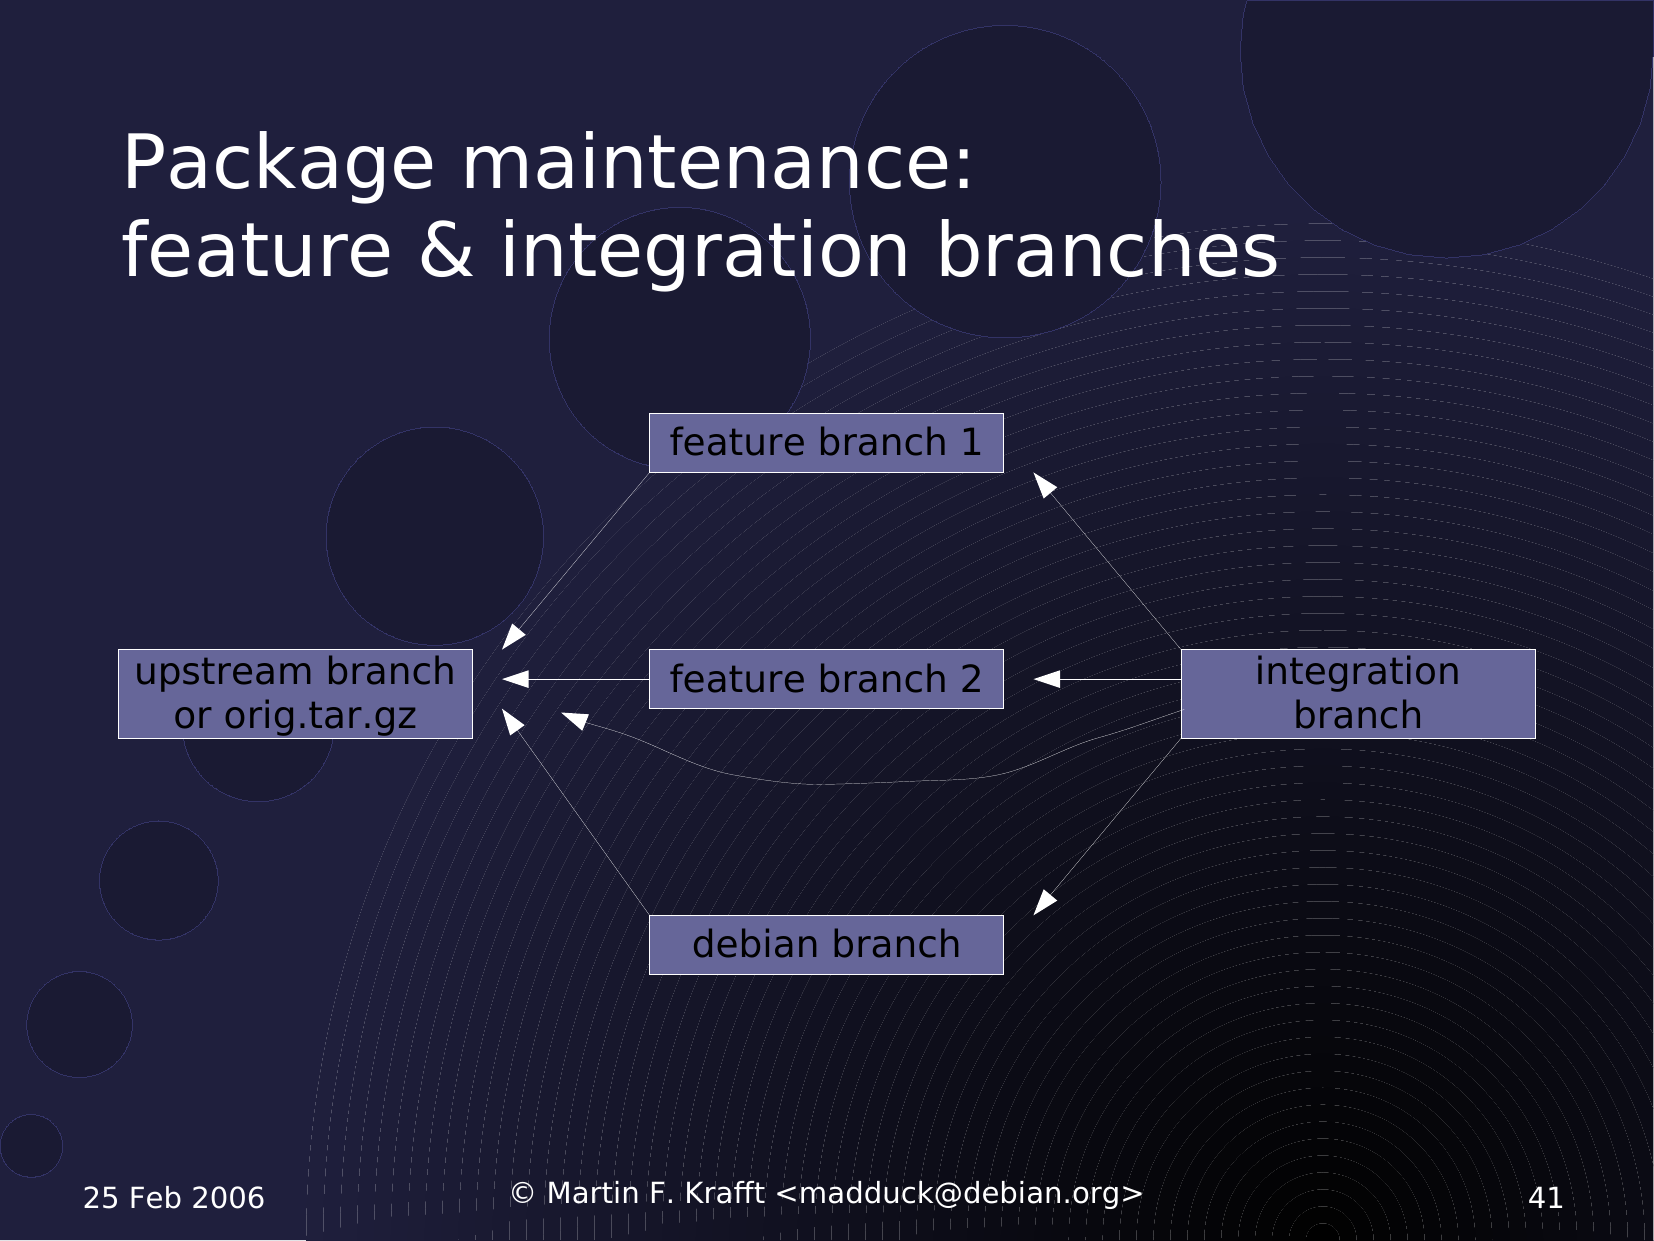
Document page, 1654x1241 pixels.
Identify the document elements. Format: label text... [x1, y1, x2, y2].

text_box upstream branch or orig.tar.gz [118, 649, 473, 739]
text_box feature branch 1 [649, 413, 1004, 473]
text_box feature branch 2 [649, 649, 1004, 709]
text_box integration branch [1181, 649, 1536, 739]
text_box debian branch [649, 915, 1004, 975]
title Package maintenance: feature & integration branches [121, 102, 1534, 311]
